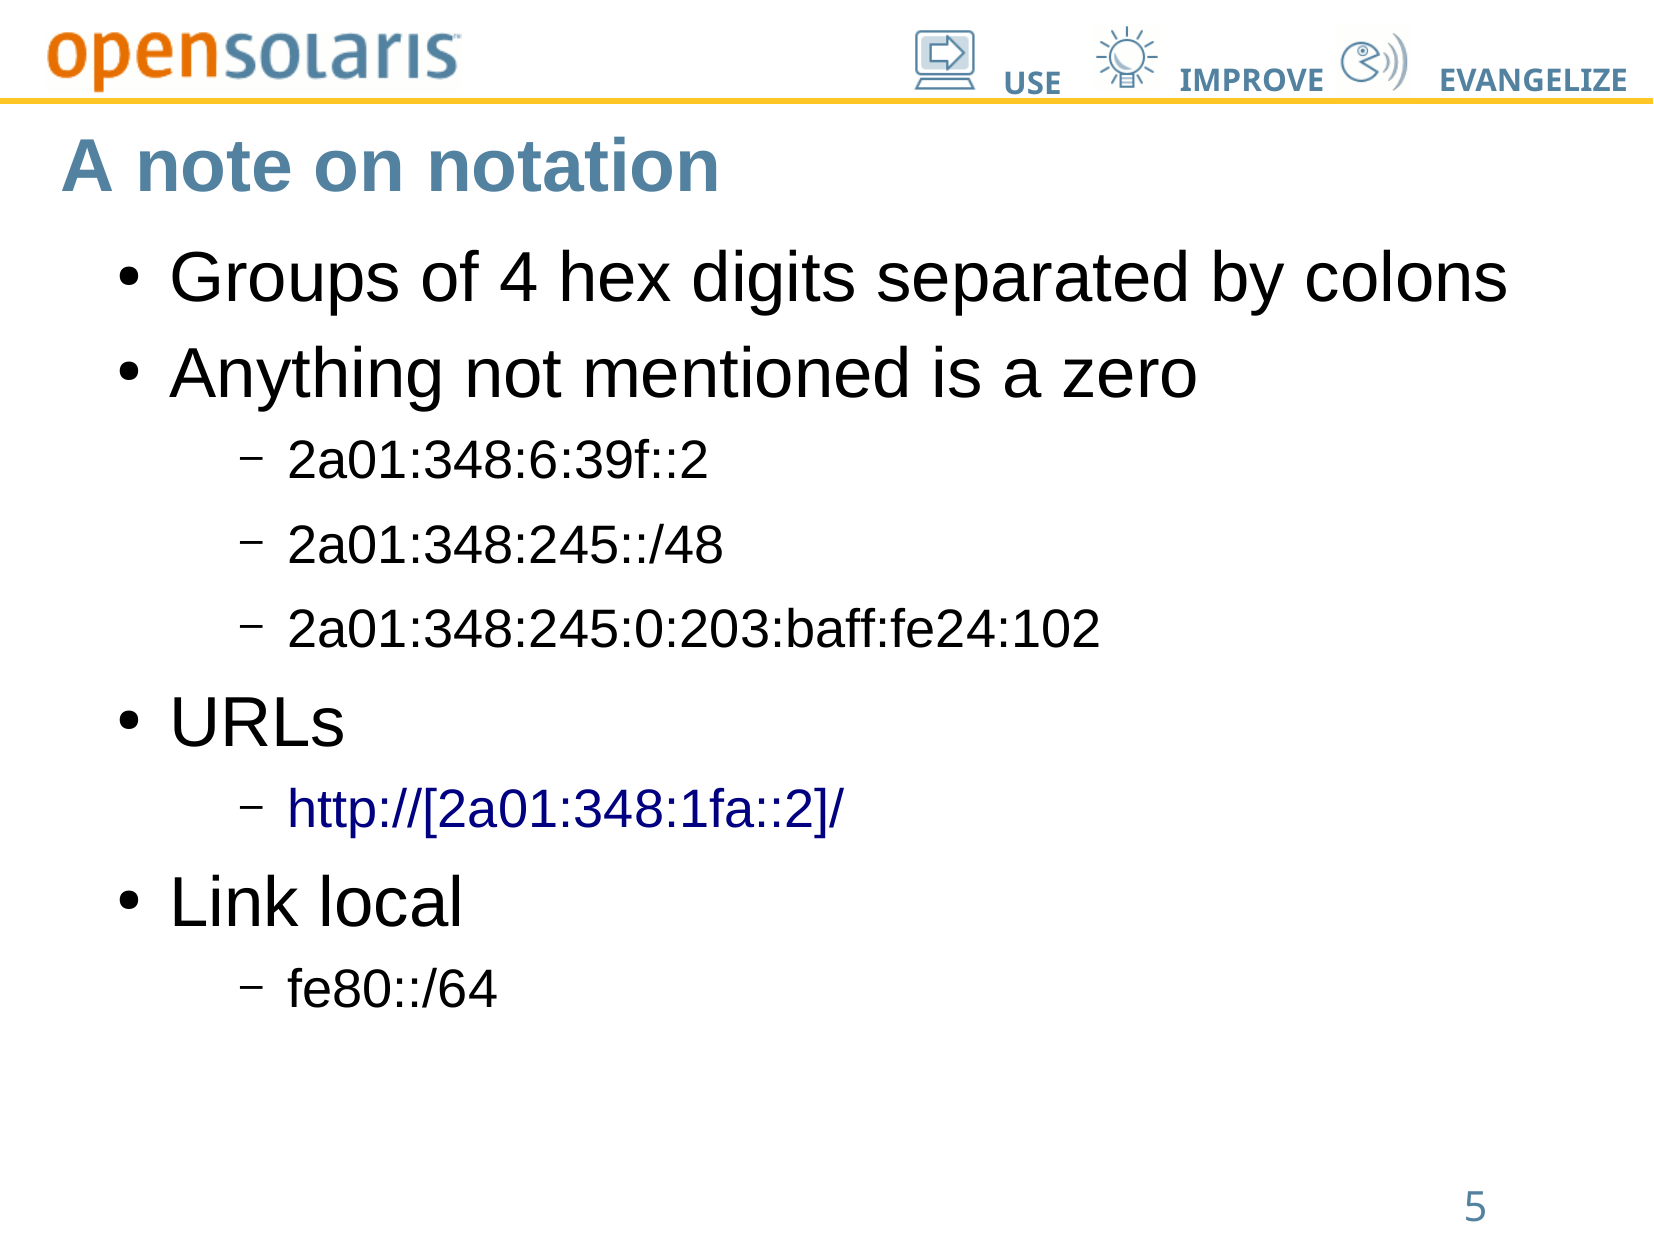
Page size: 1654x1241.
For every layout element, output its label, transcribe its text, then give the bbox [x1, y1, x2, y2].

picture [46, 31, 462, 94]
list Groups of 4 hex digits separated by colons Anything not mentioned is a zero 2a01:348:6:39f::2 2a01:348:245::/48 2a01:348:245:0:203:baff:fe24:102 URLs http://[2a01:348:1fa::2]/ Link local fe80::/64 [98, 237, 1556, 1151]
picture [1336, 24, 1412, 98]
picture [907, 22, 983, 98]
picture [1093, 23, 1161, 91]
title A note on notation [60, 120, 1534, 211]
